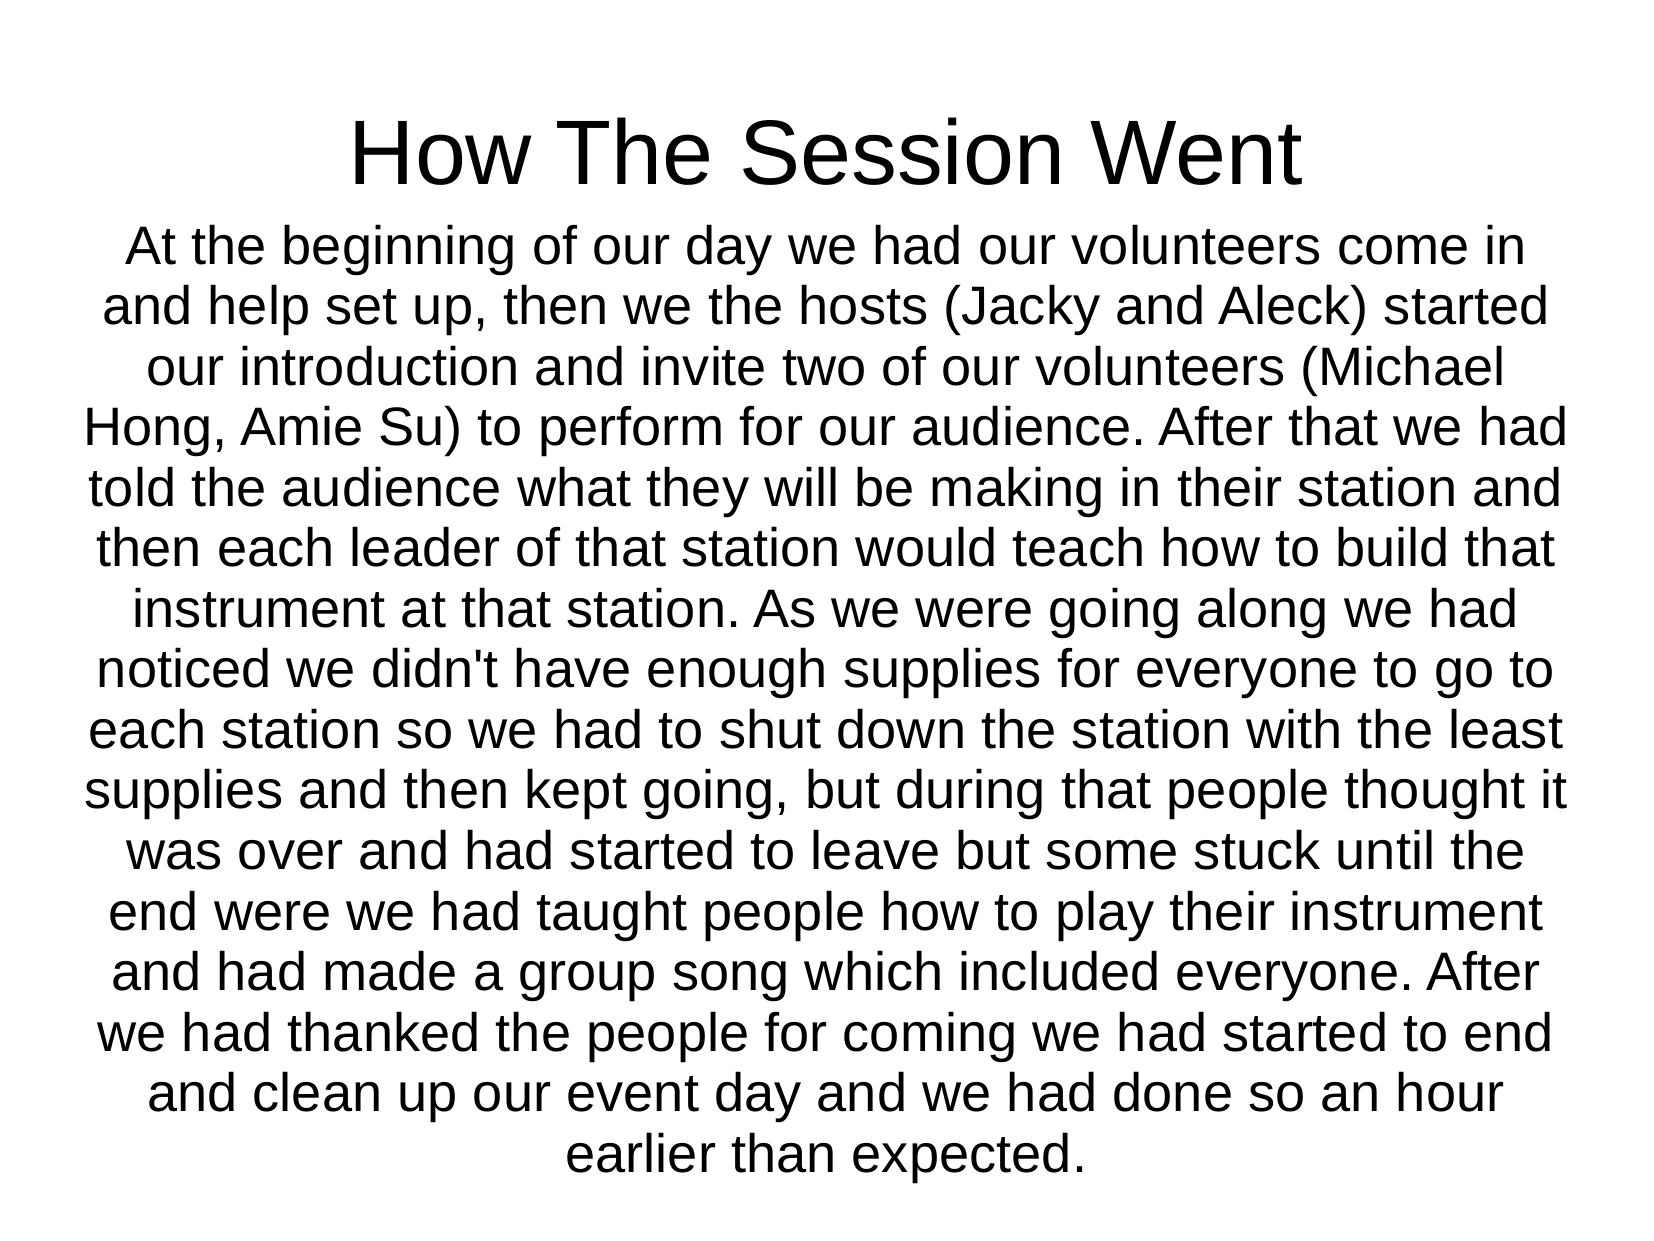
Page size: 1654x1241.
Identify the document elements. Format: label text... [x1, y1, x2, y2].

subtitle At the beginning of our day we had our volunteers come in and help set up, then we the hosts (Jacky and Aleck) started our introduction and invite two of our volunteers (Michael Hong, Amie Su) to perform for our audience. After that we had told the audience what they will be making in their station and then each leader of that station would teach how to build that instrument at that station. As we were going along we had noticed we didn't have enough supplies for everyone to go to each station so we had to shut down the station with the least supplies and then kept going, but during that people thought it was over and had started to leave but some stuck until the end were we had taught people how to play their instrument and had made a group song which included everyone. After we had thanked the people for coming we had started to end and clean up our event day and we had done so an hour earlier than expected. [82, 215, 1571, 1184]
title How The Session Went [82, 56, 1571, 215]
